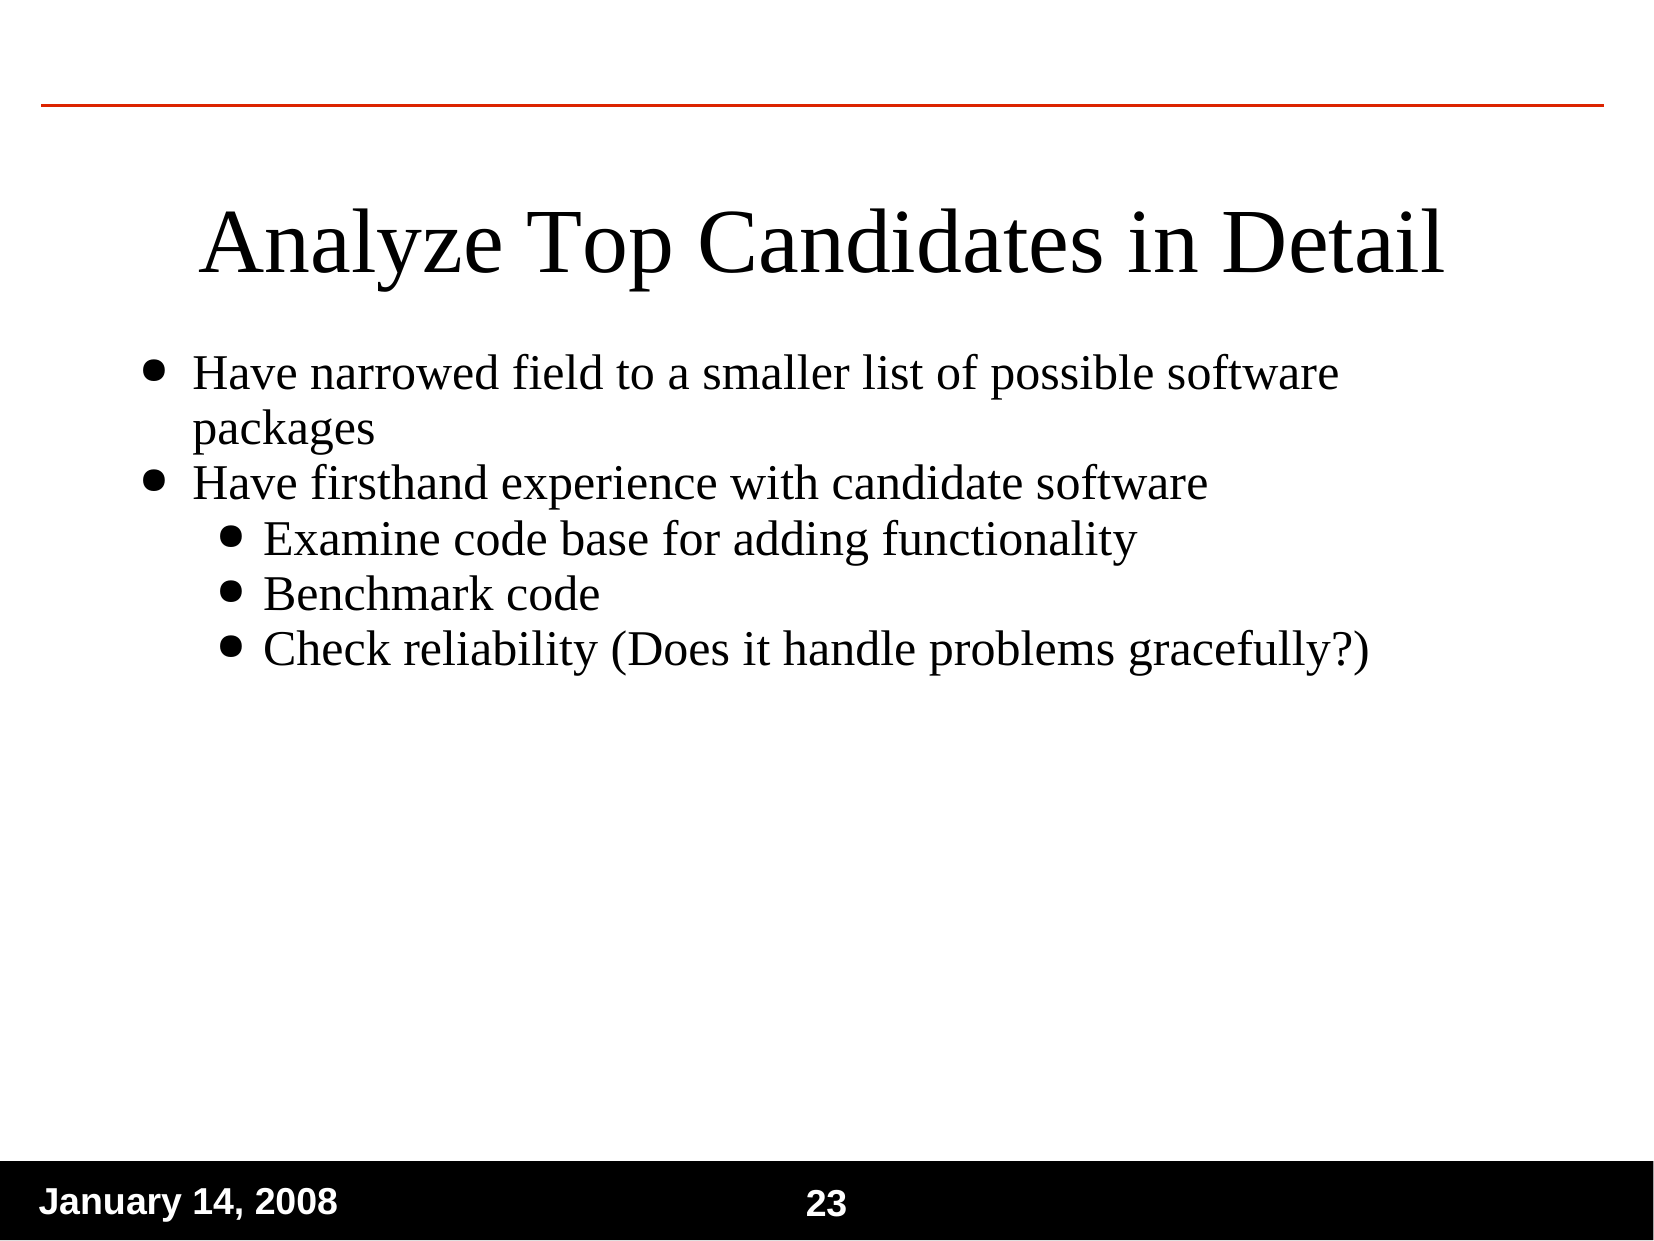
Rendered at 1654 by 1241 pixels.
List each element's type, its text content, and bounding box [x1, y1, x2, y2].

title Analyze Top Candidates in Detail [117, 137, 1530, 346]
list Have narrowed field to a smaller list of possible software packages Have firsthand experience with candidate software Examine code base for adding functionality Benchmark code Check reliability (Does it handle problems gracefully?) [121, 344, 1534, 1127]
